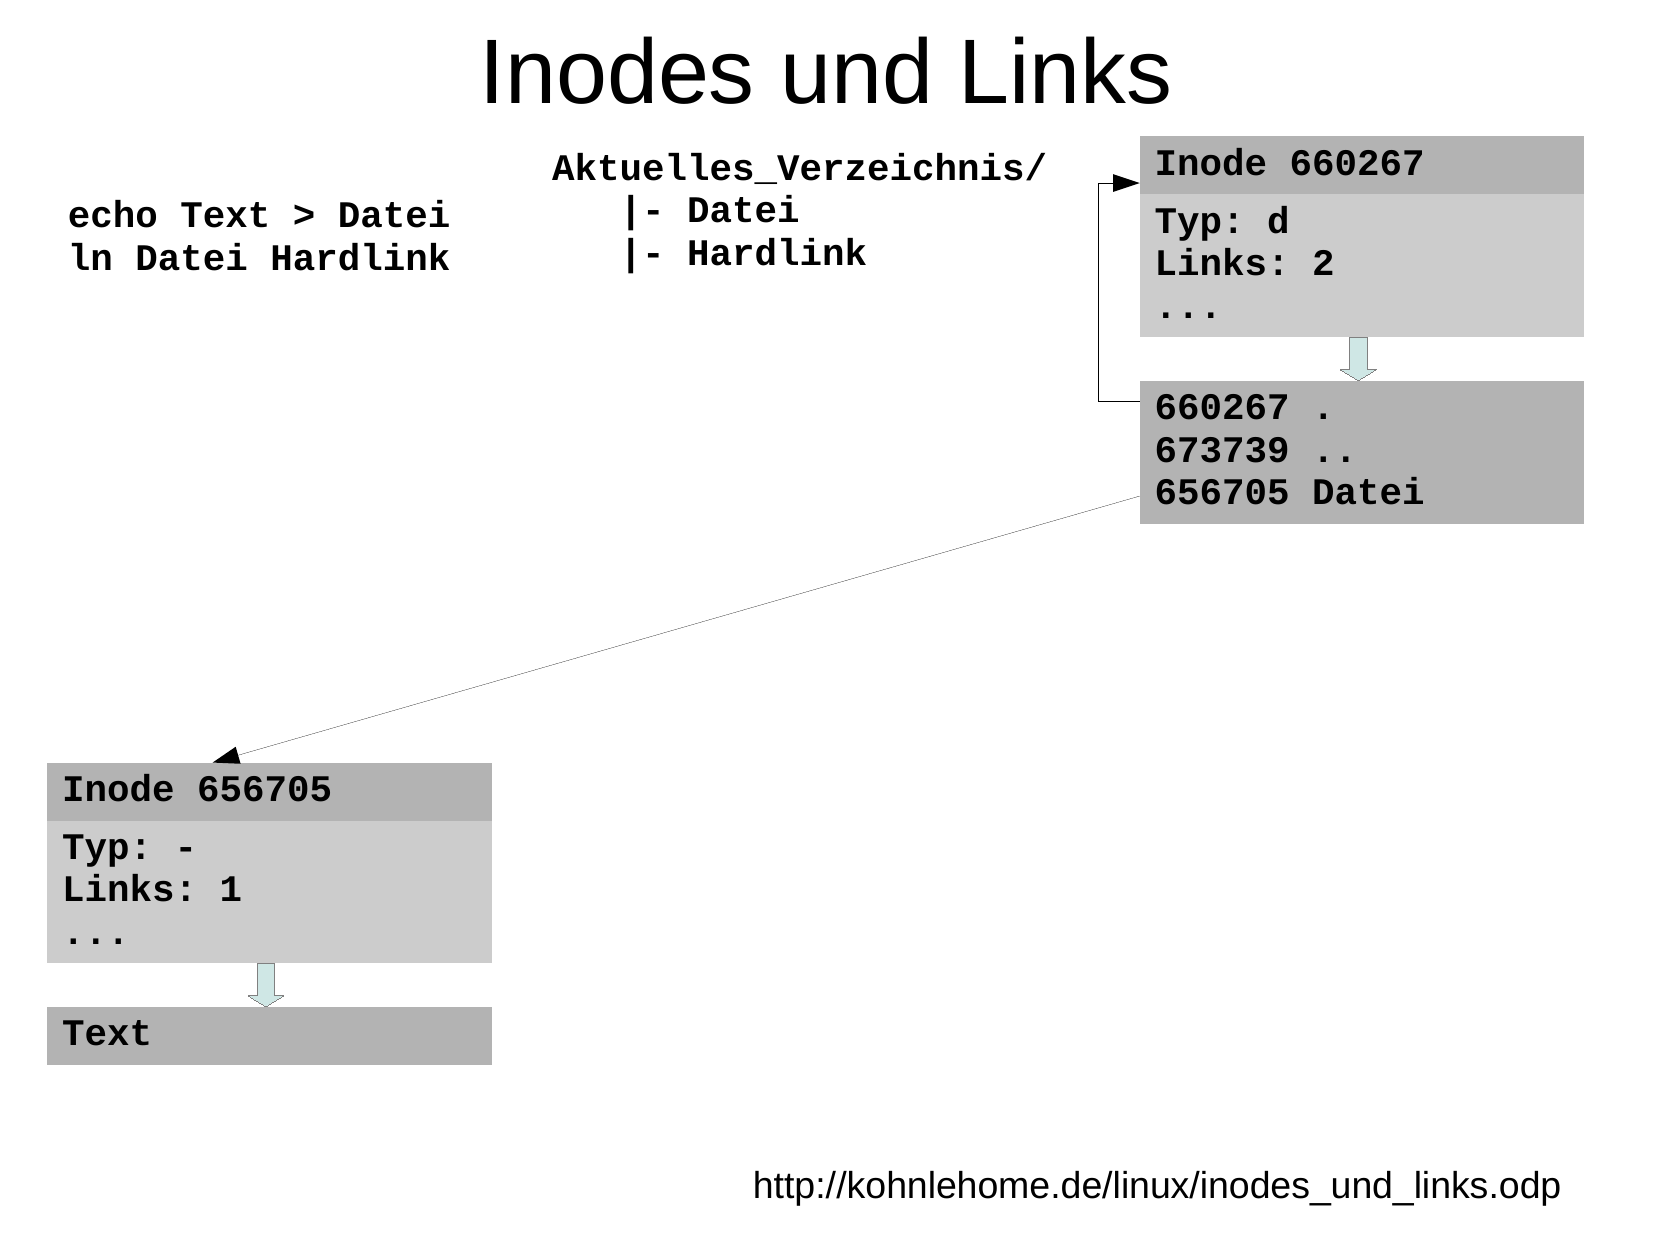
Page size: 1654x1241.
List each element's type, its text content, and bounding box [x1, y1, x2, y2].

table_header Inode 660267 [1140, 136, 1584, 194]
table_header Text [47, 1007, 492, 1065]
title Inodes und Links [82, 20, 1571, 124]
table_cell Typ: d Links: 2 ... [1140, 194, 1584, 337]
text_box http://kohnlehome.de/linux/inodes_und_links.odp [738, 1157, 1577, 1215]
text_box [248, 963, 284, 1007]
text_box Aktuelles_Verzeichnis/ |- Datei |- Hardlink [537, 141, 1063, 327]
table_cell Typ: - Links: 1 ... [47, 821, 492, 963]
text_box echo Text > Datei ln Datei Hardlink [53, 188, 466, 459]
table_header 660267 . 673739 .. 656705 Datei [1140, 381, 1584, 524]
text_box [1340, 337, 1377, 381]
table_header Inode 656705 [47, 763, 492, 821]
